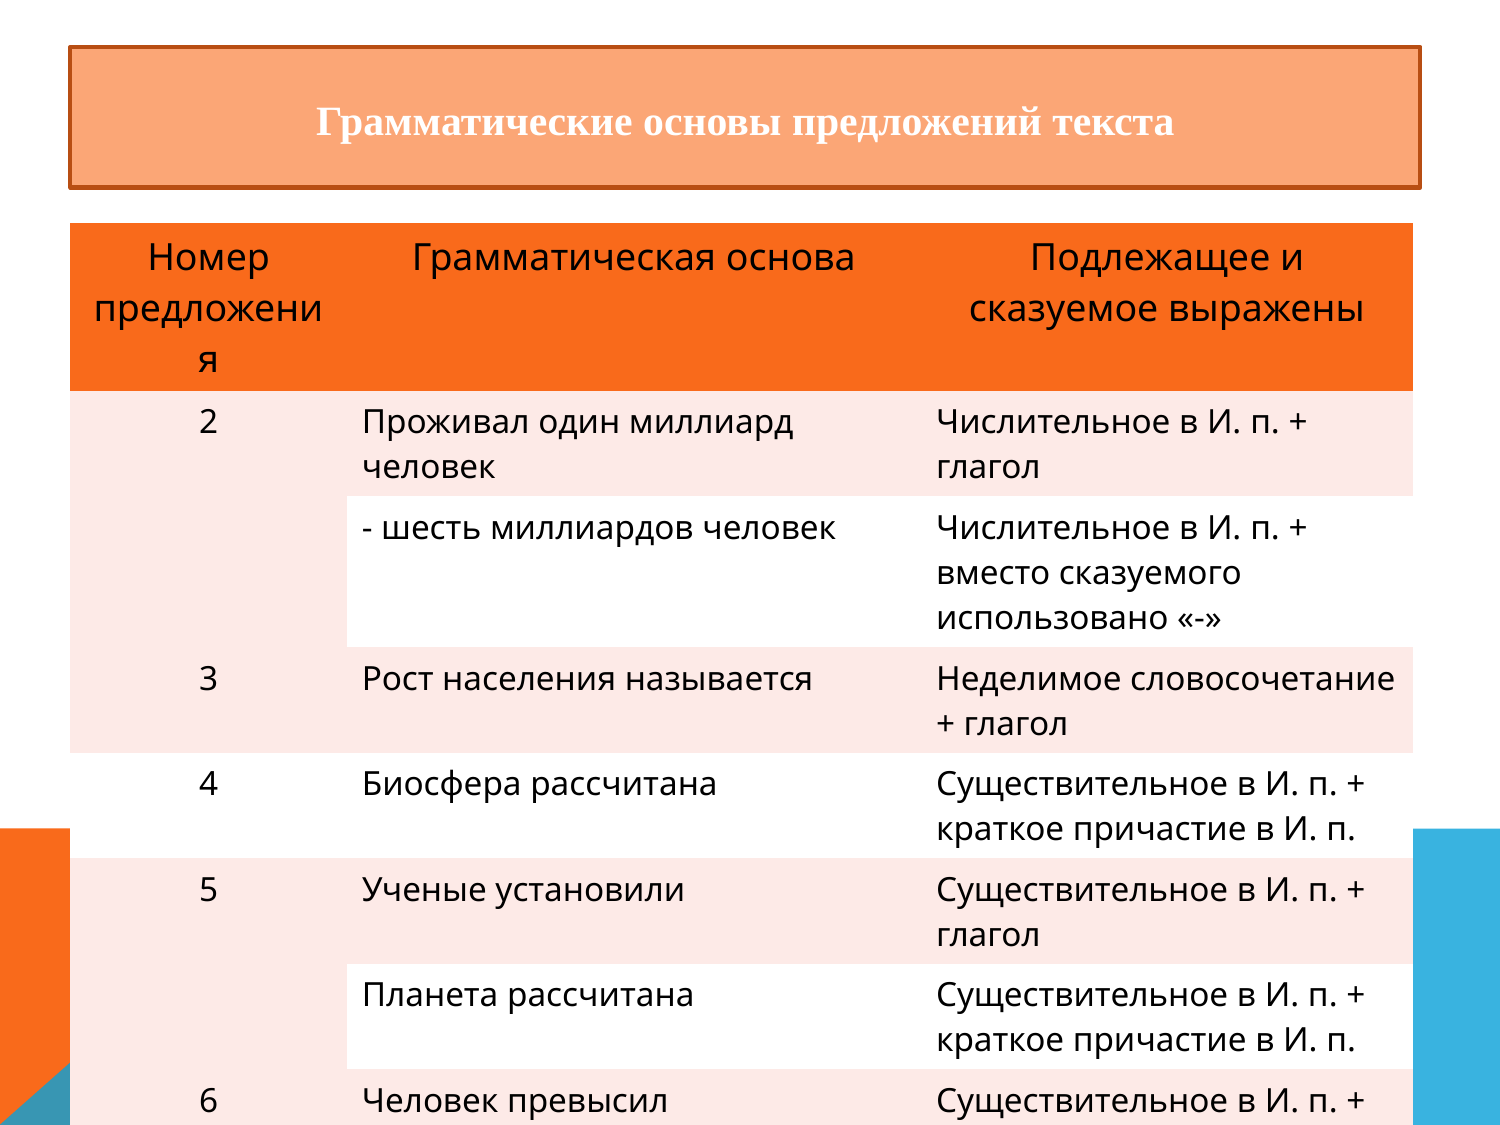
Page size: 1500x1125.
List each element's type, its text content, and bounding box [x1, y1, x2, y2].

table_cell Проживал один миллиард человек [347, 391, 921, 496]
table_header Номер предложения [70, 223, 347, 391]
table_cell 2 [70, 391, 347, 647]
table_cell Существительное в И. п. + краткое причастие в И. п. [921, 753, 1413, 858]
table_cell 3 [70, 647, 347, 753]
table_cell Числительное в И. п. + вместо сказуемого использовано «-» [921, 496, 1413, 647]
table_cell Человек превысил [347, 1069, 921, 1125]
table_cell Рост населения называется [347, 647, 921, 753]
table_cell Ученые установили [347, 858, 921, 964]
table_header Грамматическая основа [347, 223, 921, 391]
table_cell 6 [70, 1069, 347, 1125]
table_cell Биосфера рассчитана [347, 753, 921, 858]
table_cell Существительное в И. п. + краткое причастие в И. п. [921, 964, 1413, 1069]
table_cell Существительное в И. п. + глагол [921, 1069, 1413, 1125]
table_cell 5 [70, 858, 347, 1069]
table_cell - шесть миллиардов человек [347, 496, 921, 647]
title Грамматические основы предложений текста [70, 46, 1421, 188]
table_cell 4 [70, 753, 347, 858]
table_cell Существительное в И. п. + глагол [921, 858, 1413, 964]
table_header Подлежащее и сказуемое выражены [921, 223, 1413, 391]
table_cell Неделимое словосочетание + глагол [921, 647, 1413, 753]
table_cell Планета рассчитана [347, 964, 921, 1069]
table_cell Числительное в И. п. + глагол [921, 391, 1413, 496]
